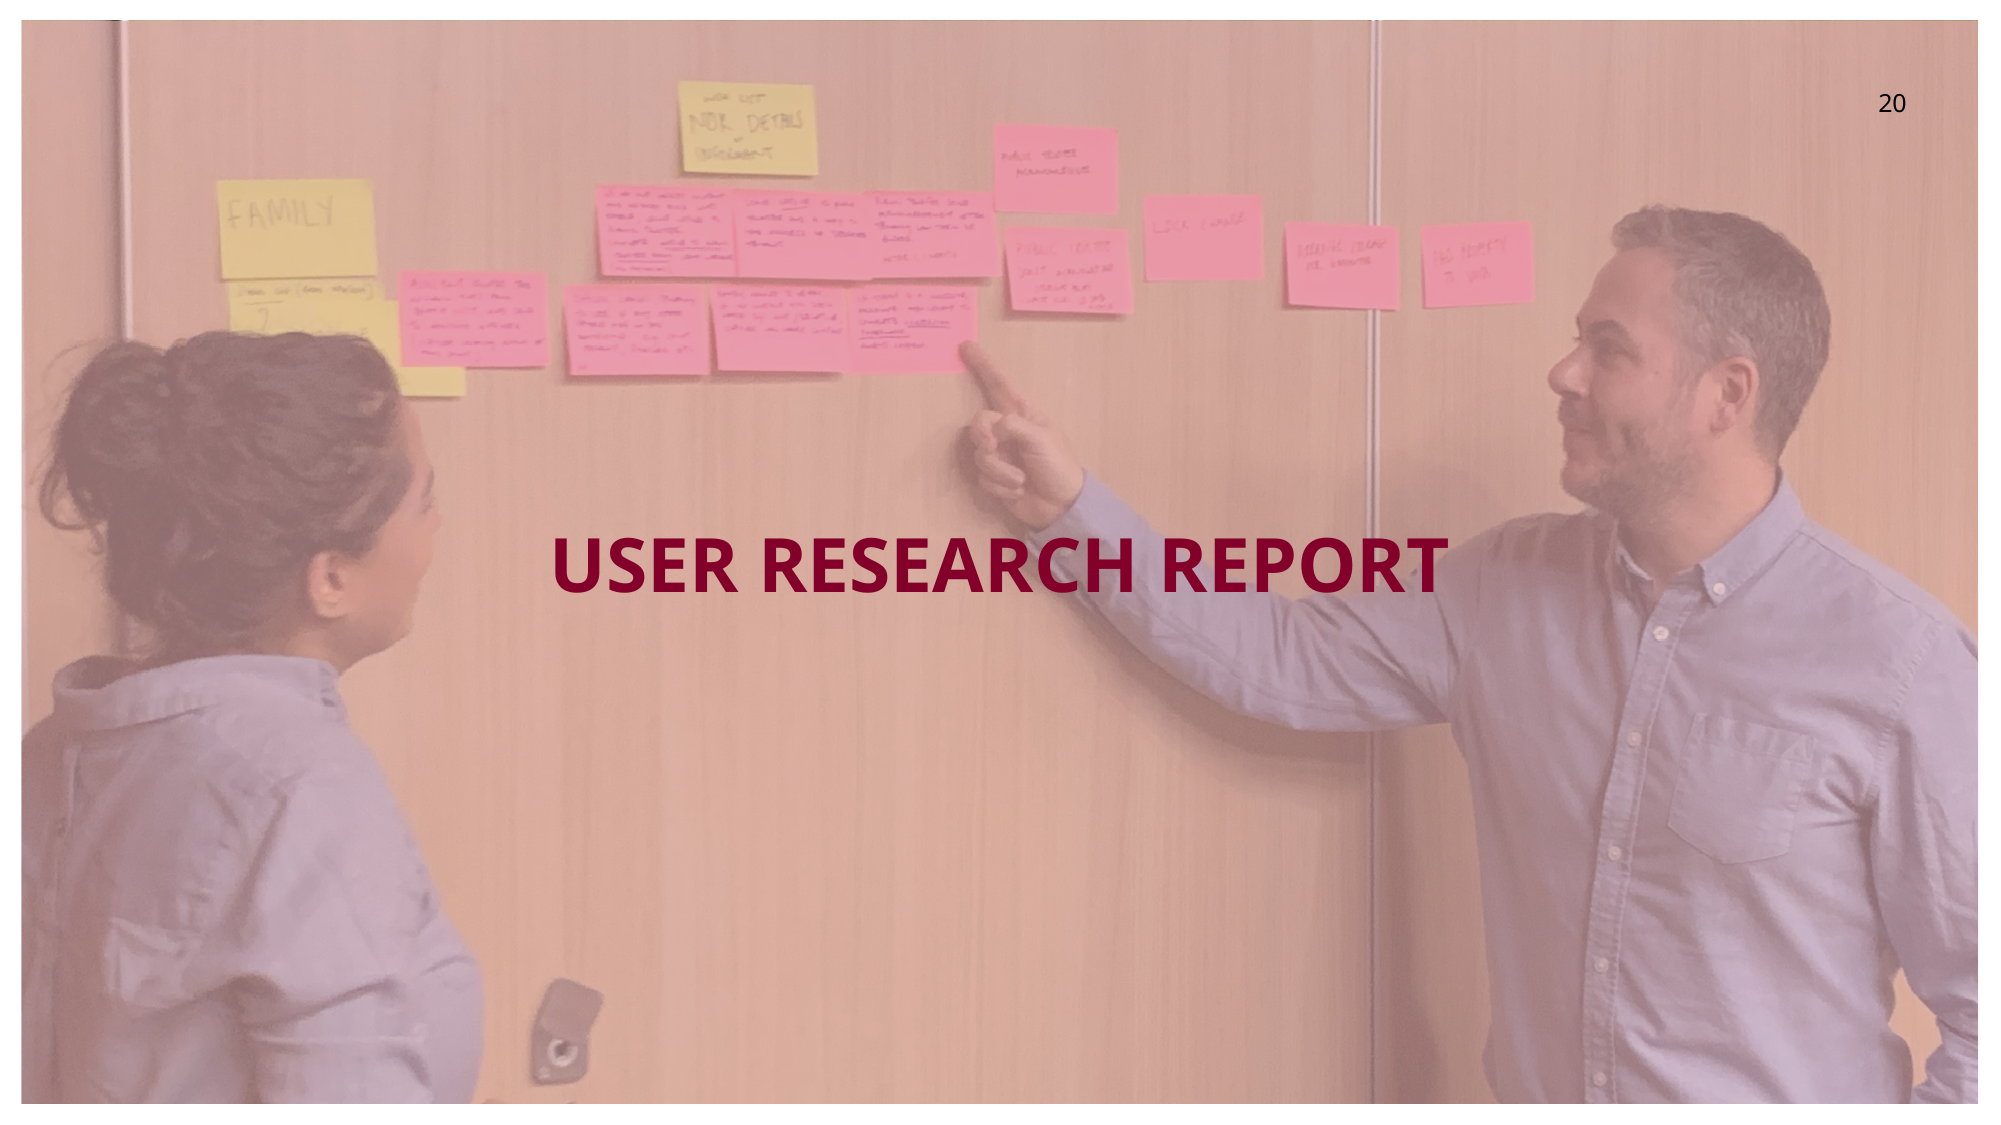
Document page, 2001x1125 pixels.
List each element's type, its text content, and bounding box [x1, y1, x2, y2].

text_box [21, 619, 1979, 1104]
slide_number 1 [1850, 87, 1907, 148]
text_box [21, 20, 1979, 506]
title USER RESEARCH REPORT [0, 506, 2000, 619]
